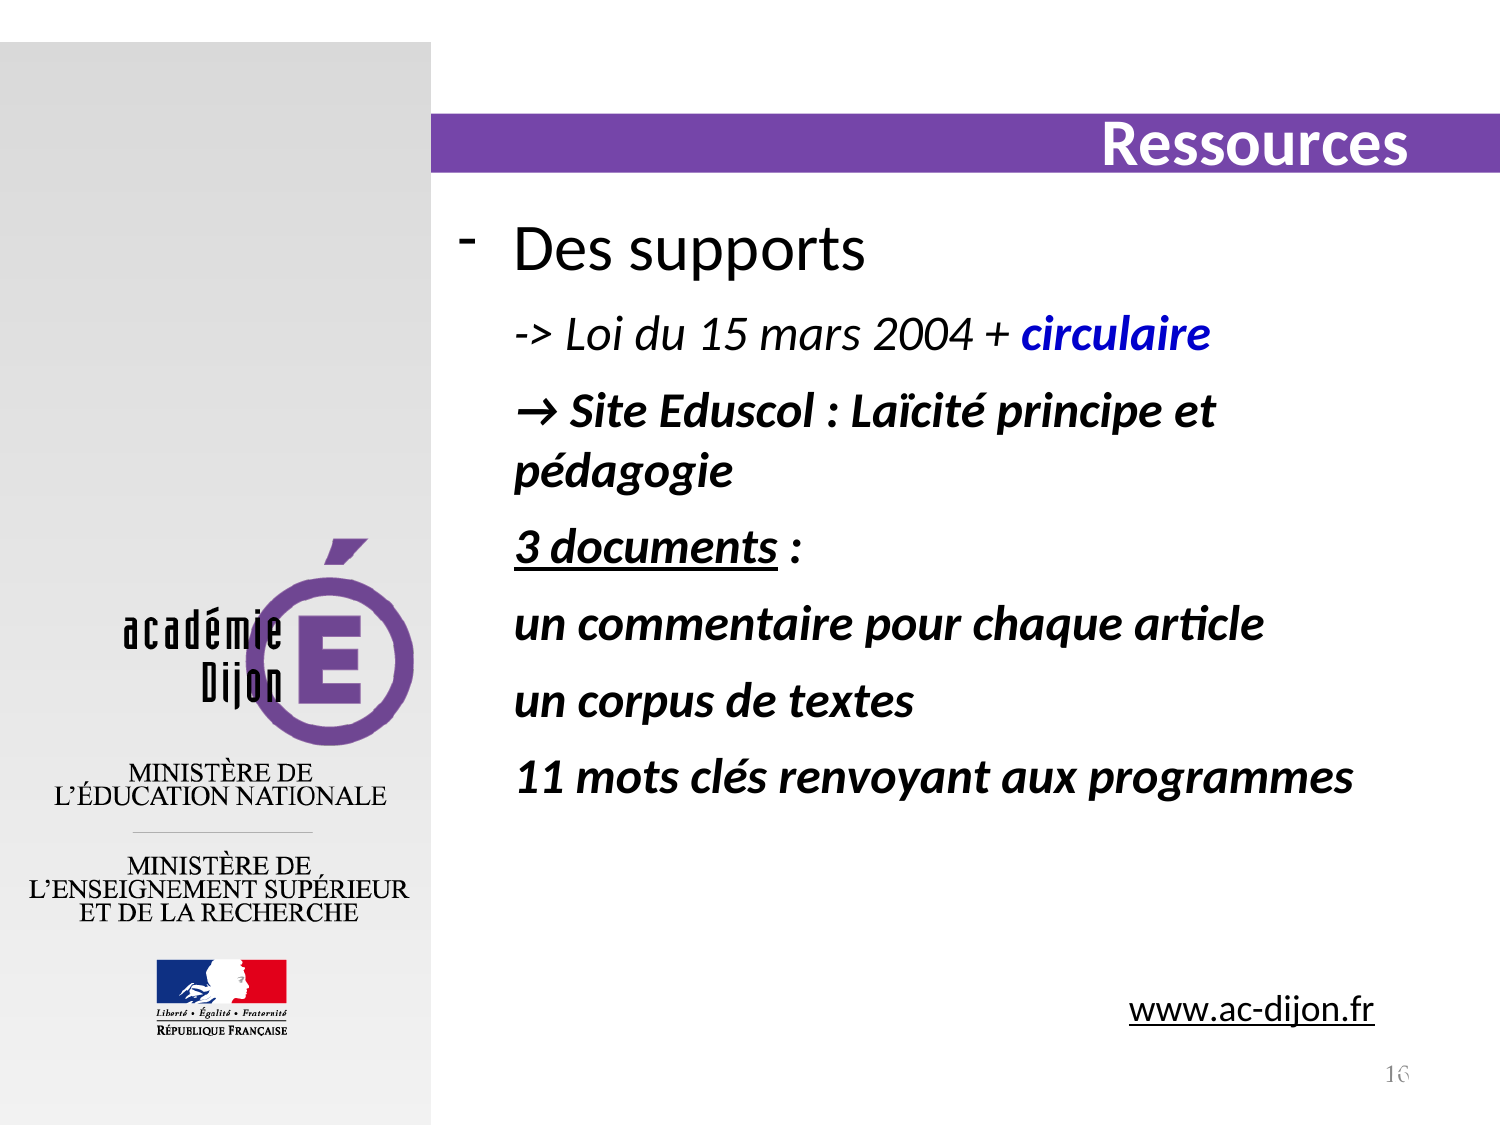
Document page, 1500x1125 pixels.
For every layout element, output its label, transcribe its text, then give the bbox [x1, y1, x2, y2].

text_box Ressources [360, 45, 1425, 233]
picture [29, 538, 414, 1036]
text_box Des supports -> Loi du 15 mars 2004 + circulaire → Site Eduscol : Laïcité principe et pédagogie 3 documents : un commentaire pour chaque article un corpus de textes 11 mots clés renvoyant aux programmes [442, 196, 1425, 1005]
text_box <numéro> [1074, 1042, 1425, 1103]
